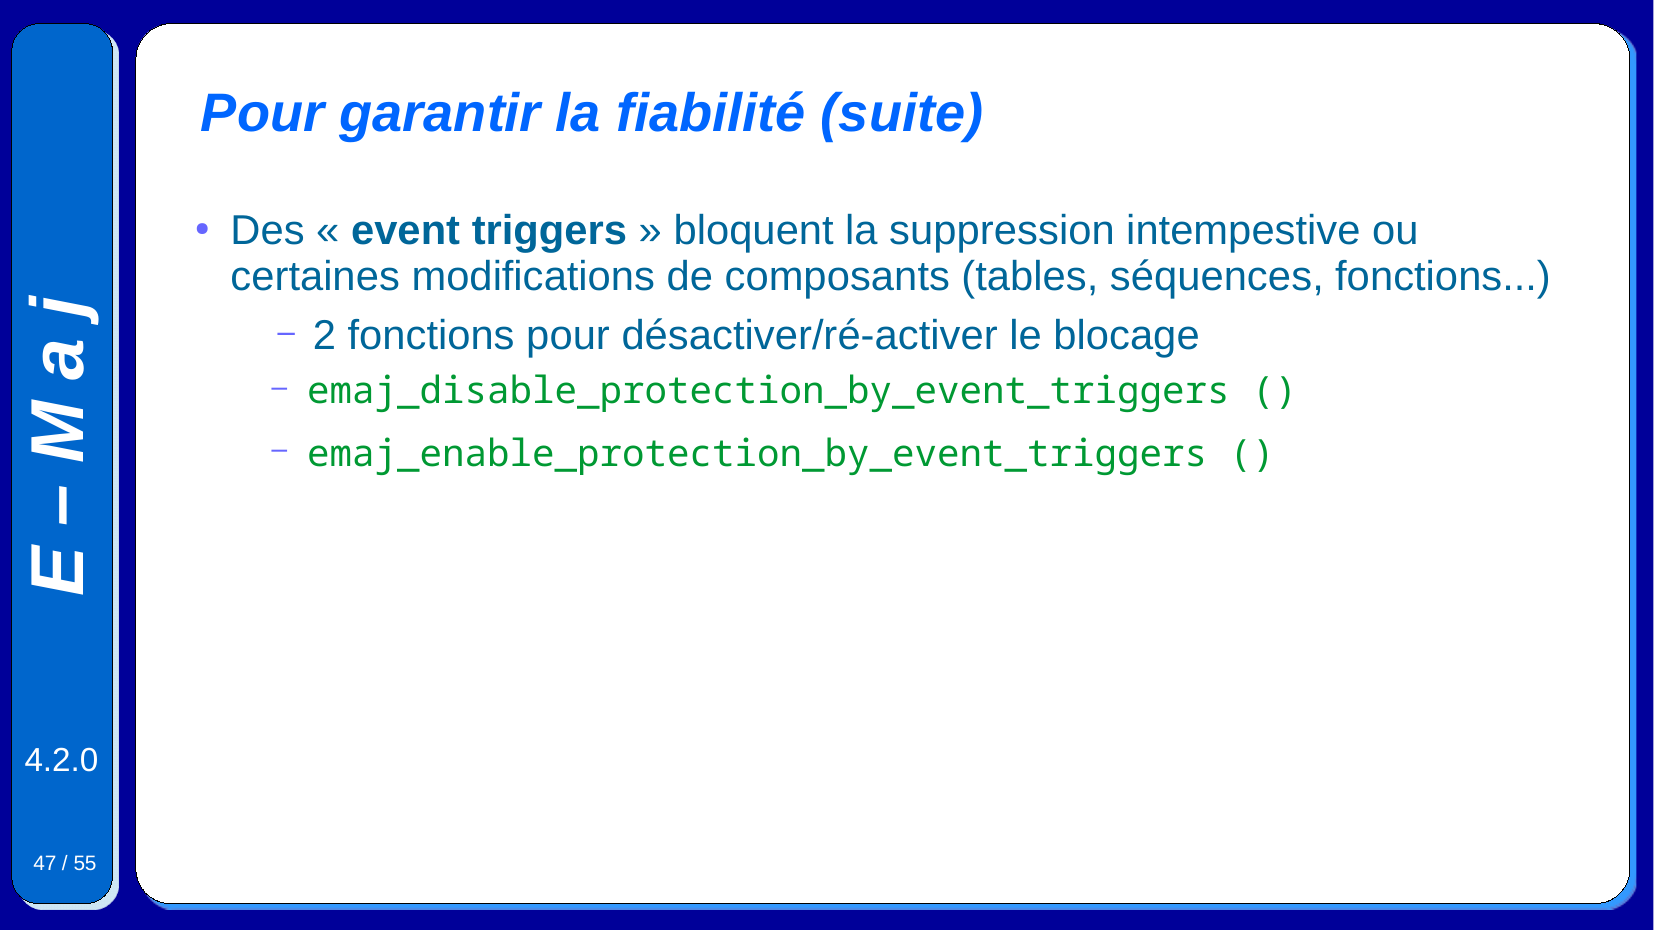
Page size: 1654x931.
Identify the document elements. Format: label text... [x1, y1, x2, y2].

list Des « event triggers » bloquent la suppression intempestive ou certaines modifications de composants (tables, séquences, fonctions...) 2 fonctions pour désactiver/ré-activer le blocage emaj_disable_protection_by_event_triggers () emaj_enable_protection_by_event_triggers () [177, 206, 1587, 827]
title Pour garantir la fiabilité (suite) [200, 34, 1575, 191]
